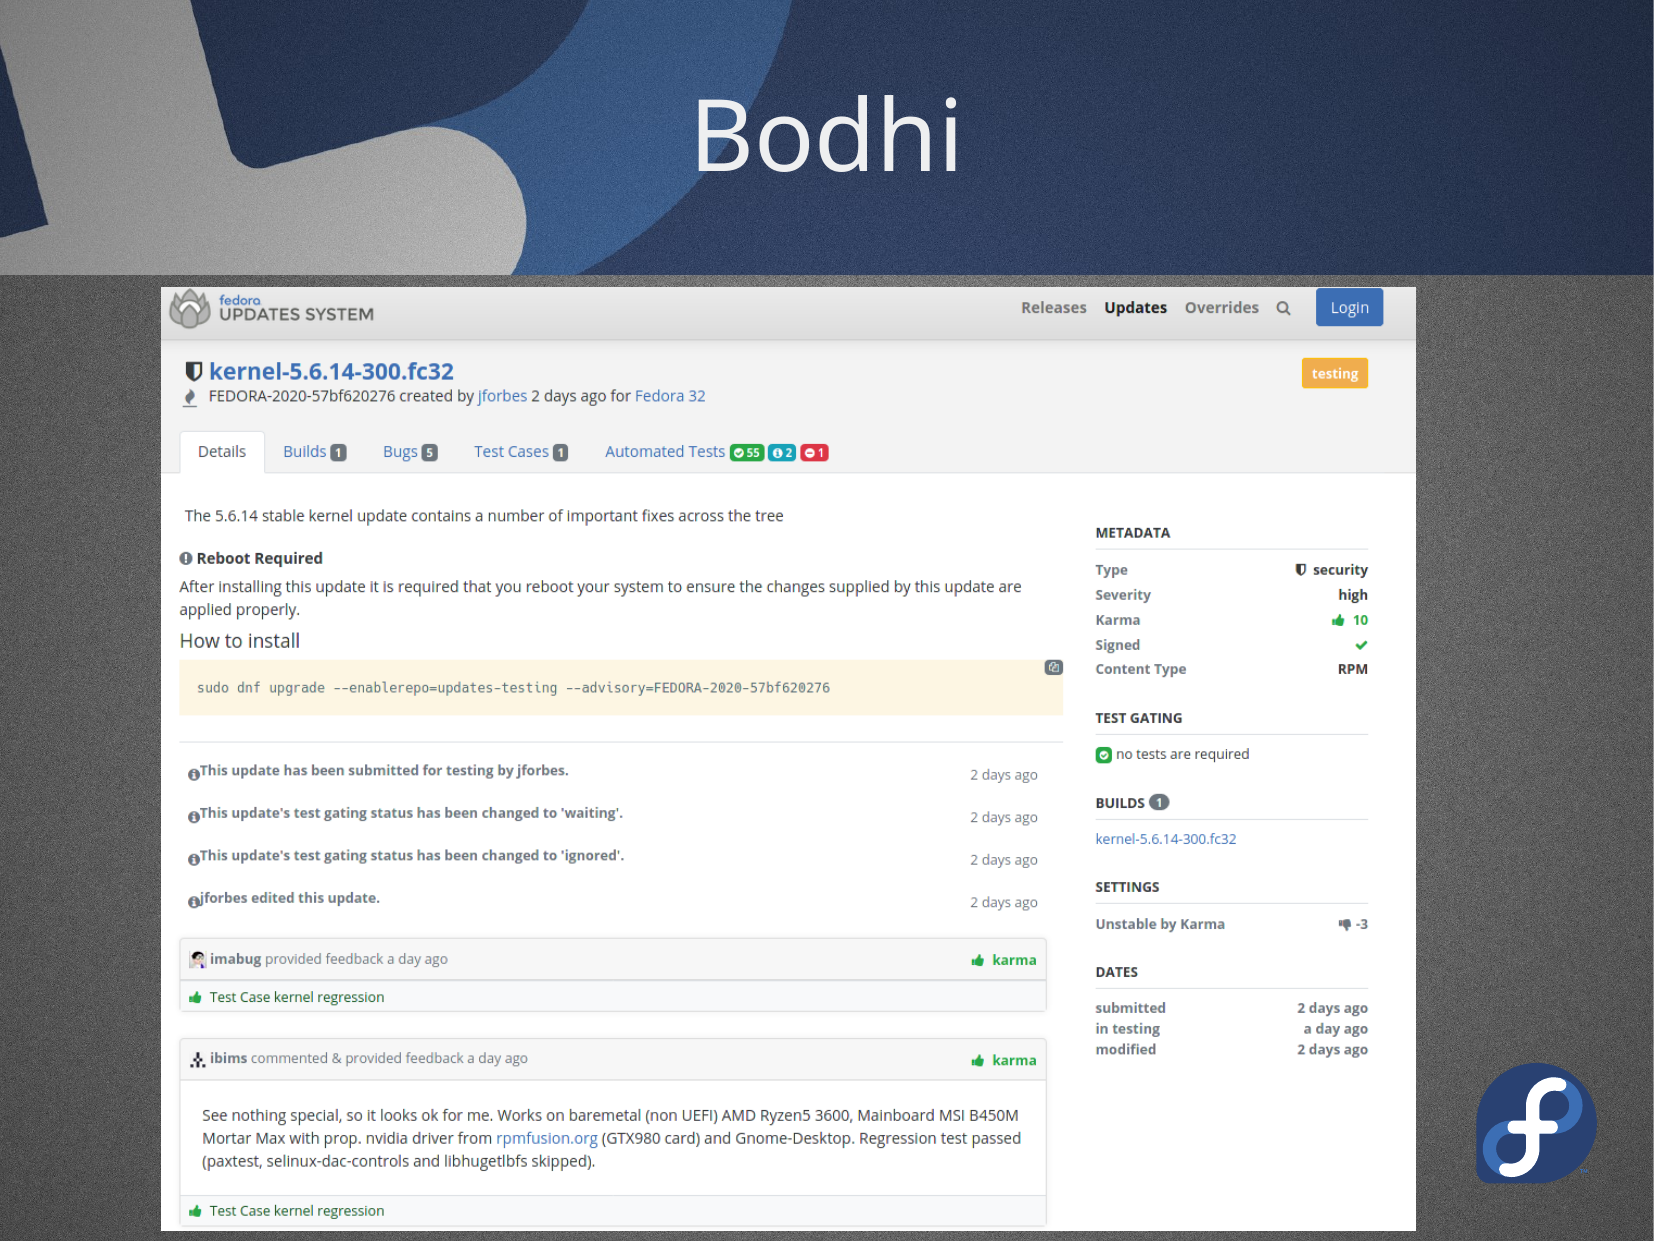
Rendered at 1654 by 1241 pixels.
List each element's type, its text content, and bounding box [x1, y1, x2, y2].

picture [0, 0, 1654, 1241]
title Bodhi [88, 29, 1565, 237]
